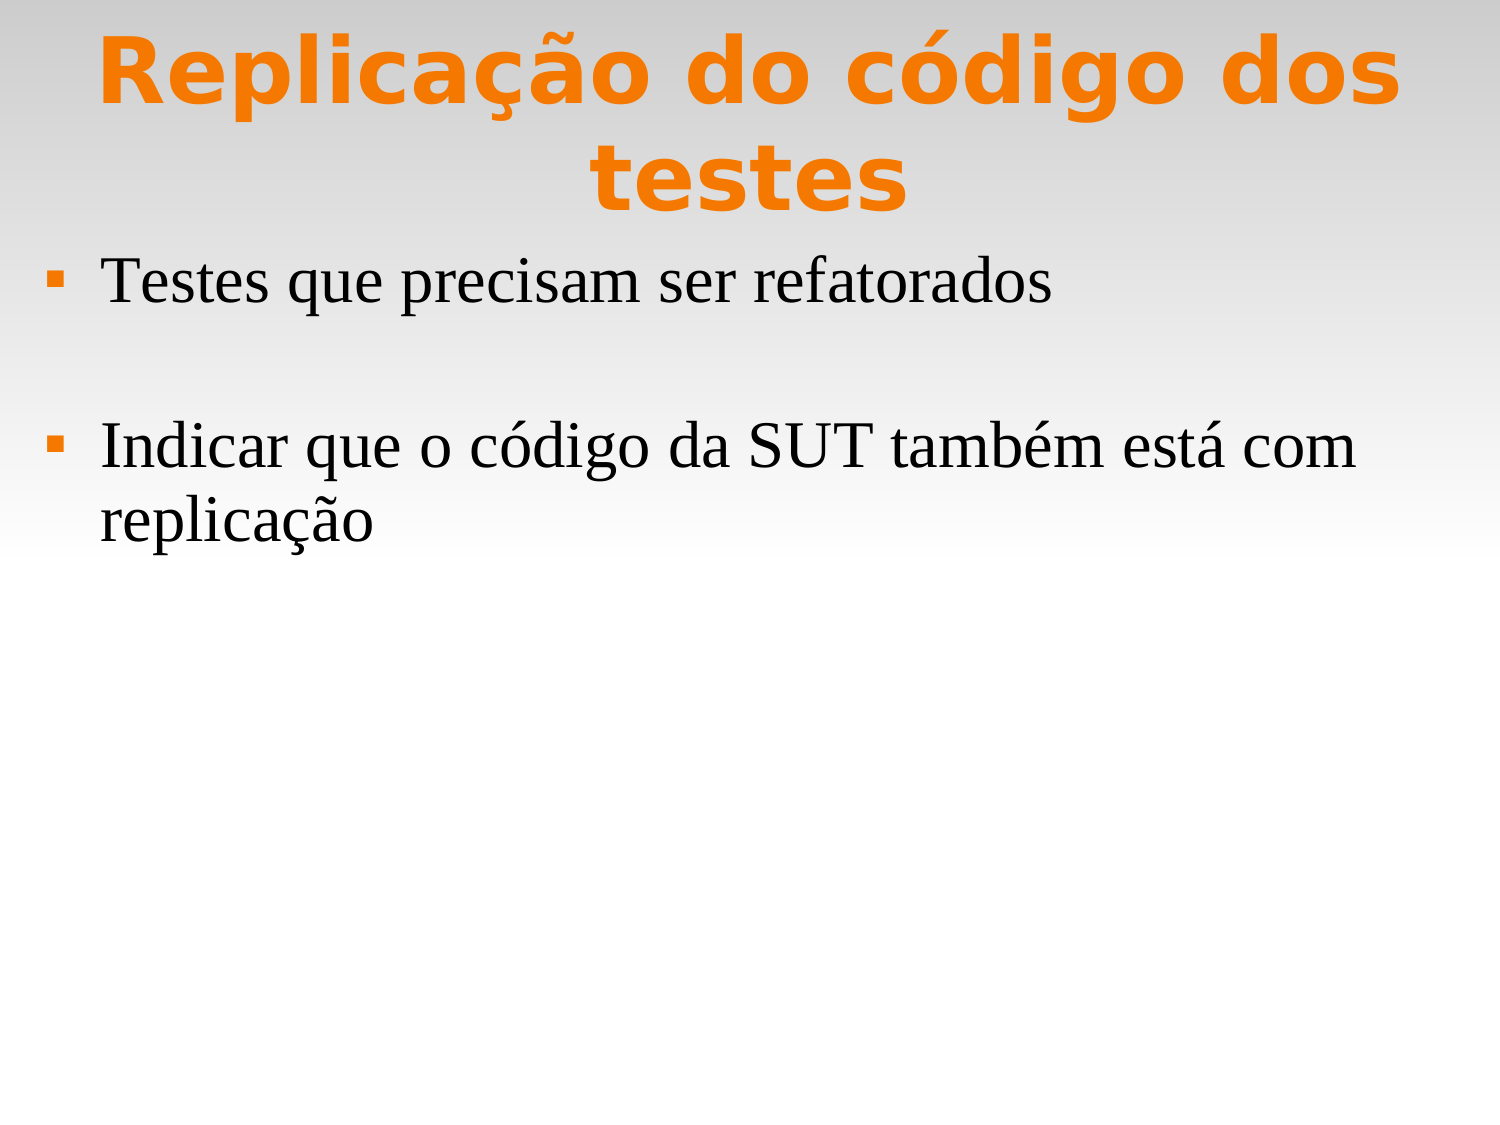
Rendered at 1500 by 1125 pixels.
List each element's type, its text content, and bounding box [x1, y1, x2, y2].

title Replicação do código dos testes [29, 10, 1471, 240]
list Testes que precisam ser refatorados Indicar que o código da SUT também está com replicação [29, 243, 1471, 1047]
